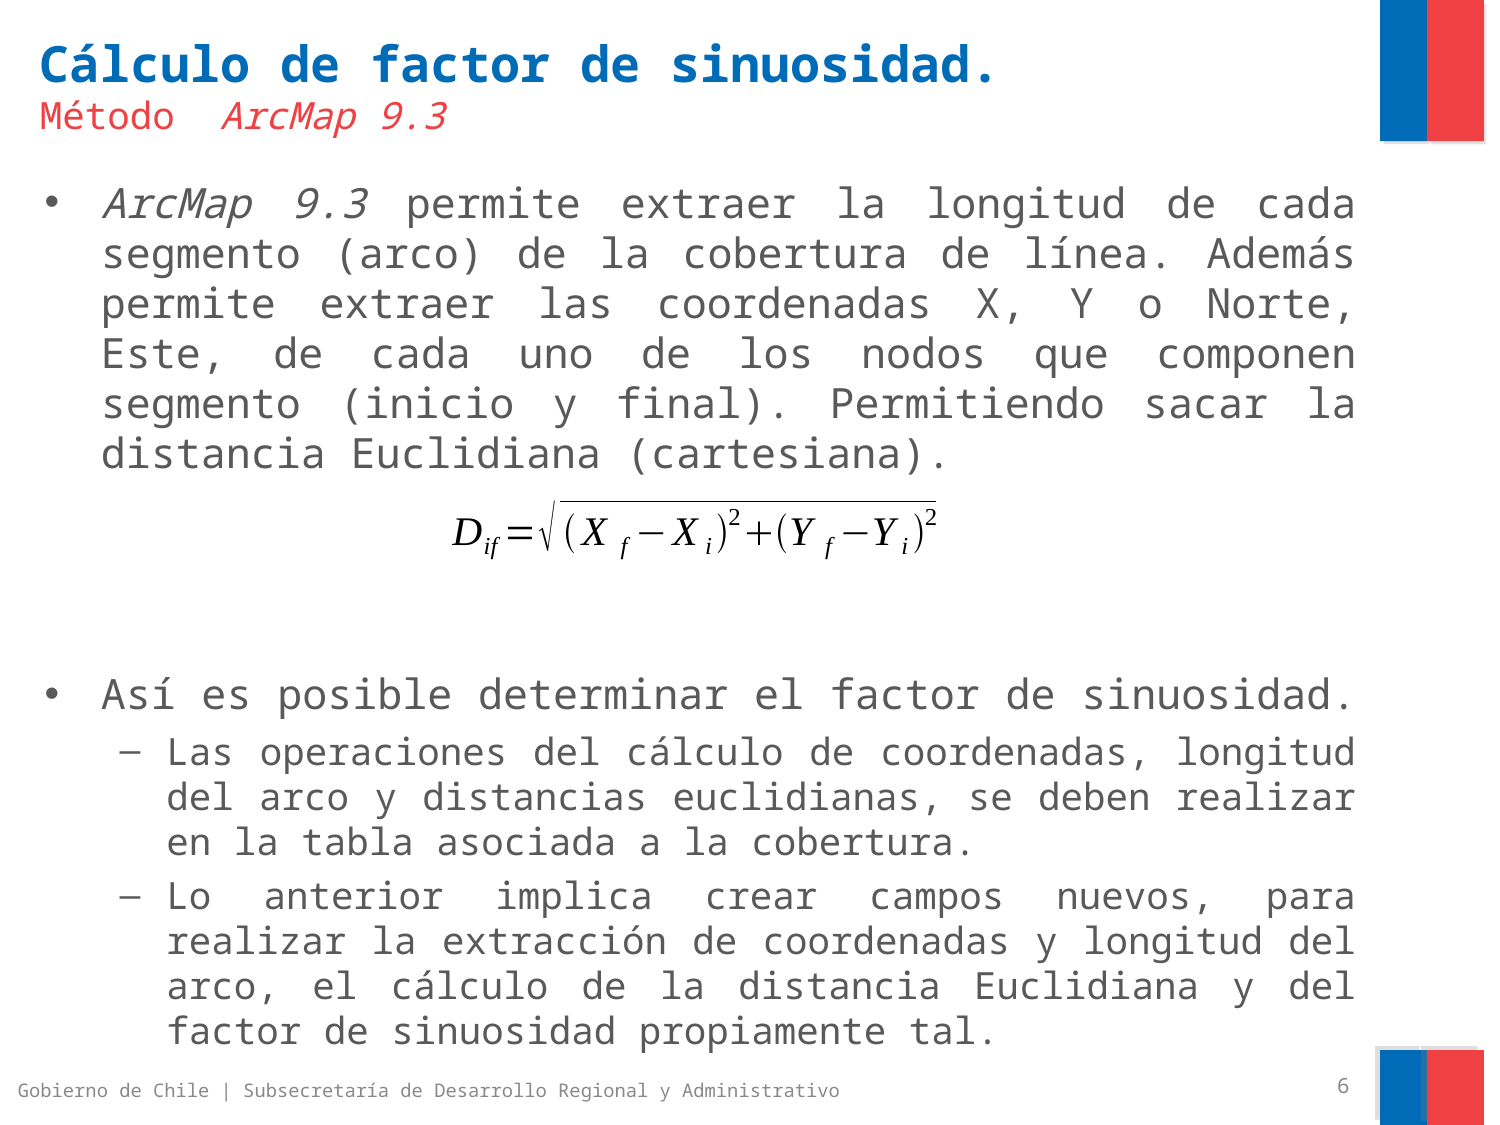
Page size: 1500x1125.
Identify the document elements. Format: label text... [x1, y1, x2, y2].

text_box Gobierno de Chile | Subsecretaría de Desarrollo Regional y Administrativo [3, 1070, 976, 1112]
list ArcMap 9.3 permite extraer la longitud de cada segmento (arco) de la cobertura de línea. Además permite extraer las coordenadas X, Y o Norte, Este, de cada uno de los nodos que componen segmento (inicio y final). Permitiendo sacar la distancia Euclidiana (cartesiana). Así es posible determinar el factor de sinuosidad. Las operaciones del cálculo de coordenadas, longitud del arco y distancias euclidianas, se deben realizar en la tabla asociada a la cobertura. Lo anterior implica crear campos nuevos, para realizar la extracción de coordenadas y longitud del arco, el cálculo de la distancia Euclidiana y del factor de sinuosidad propiamente tal. [29, 168, 1371, 1112]
chart [442, 499, 943, 562]
title Cálculo de factor de sinuosidad. Método ArcMap 9.3 [24, 24, 1365, 213]
text_box <número> [1014, 1070, 1365, 1103]
